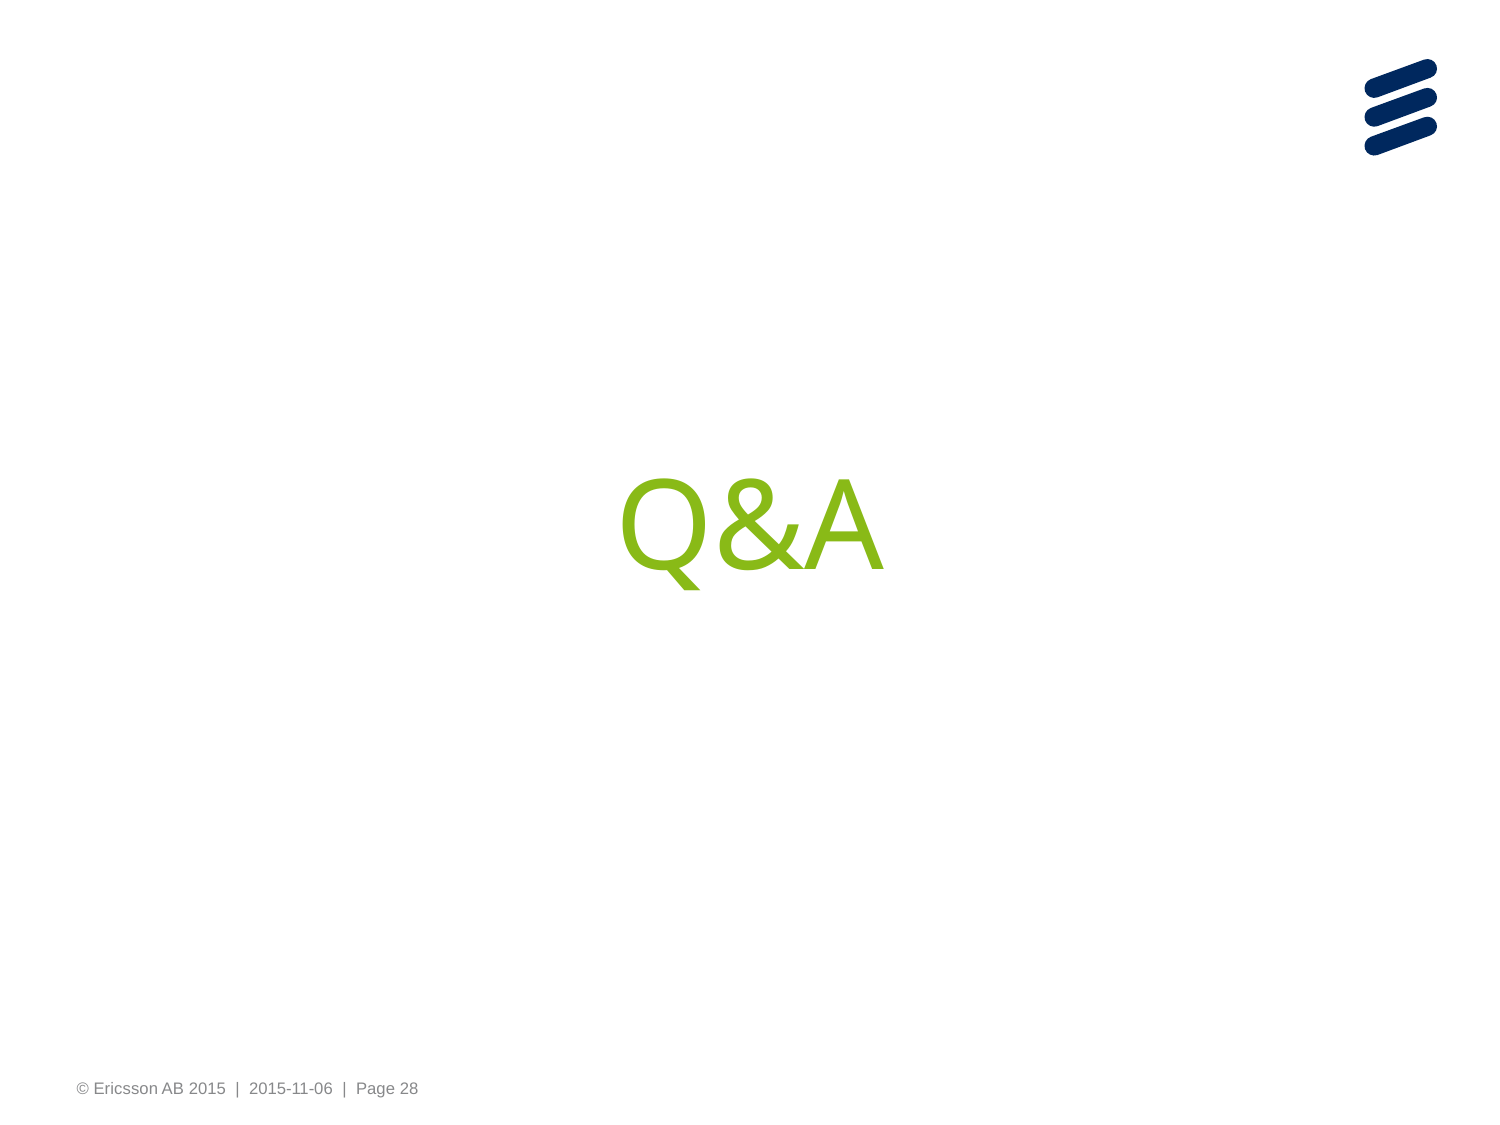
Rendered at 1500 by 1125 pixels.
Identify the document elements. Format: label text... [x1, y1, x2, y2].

text_box Q&A [65, 246, 1436, 1009]
